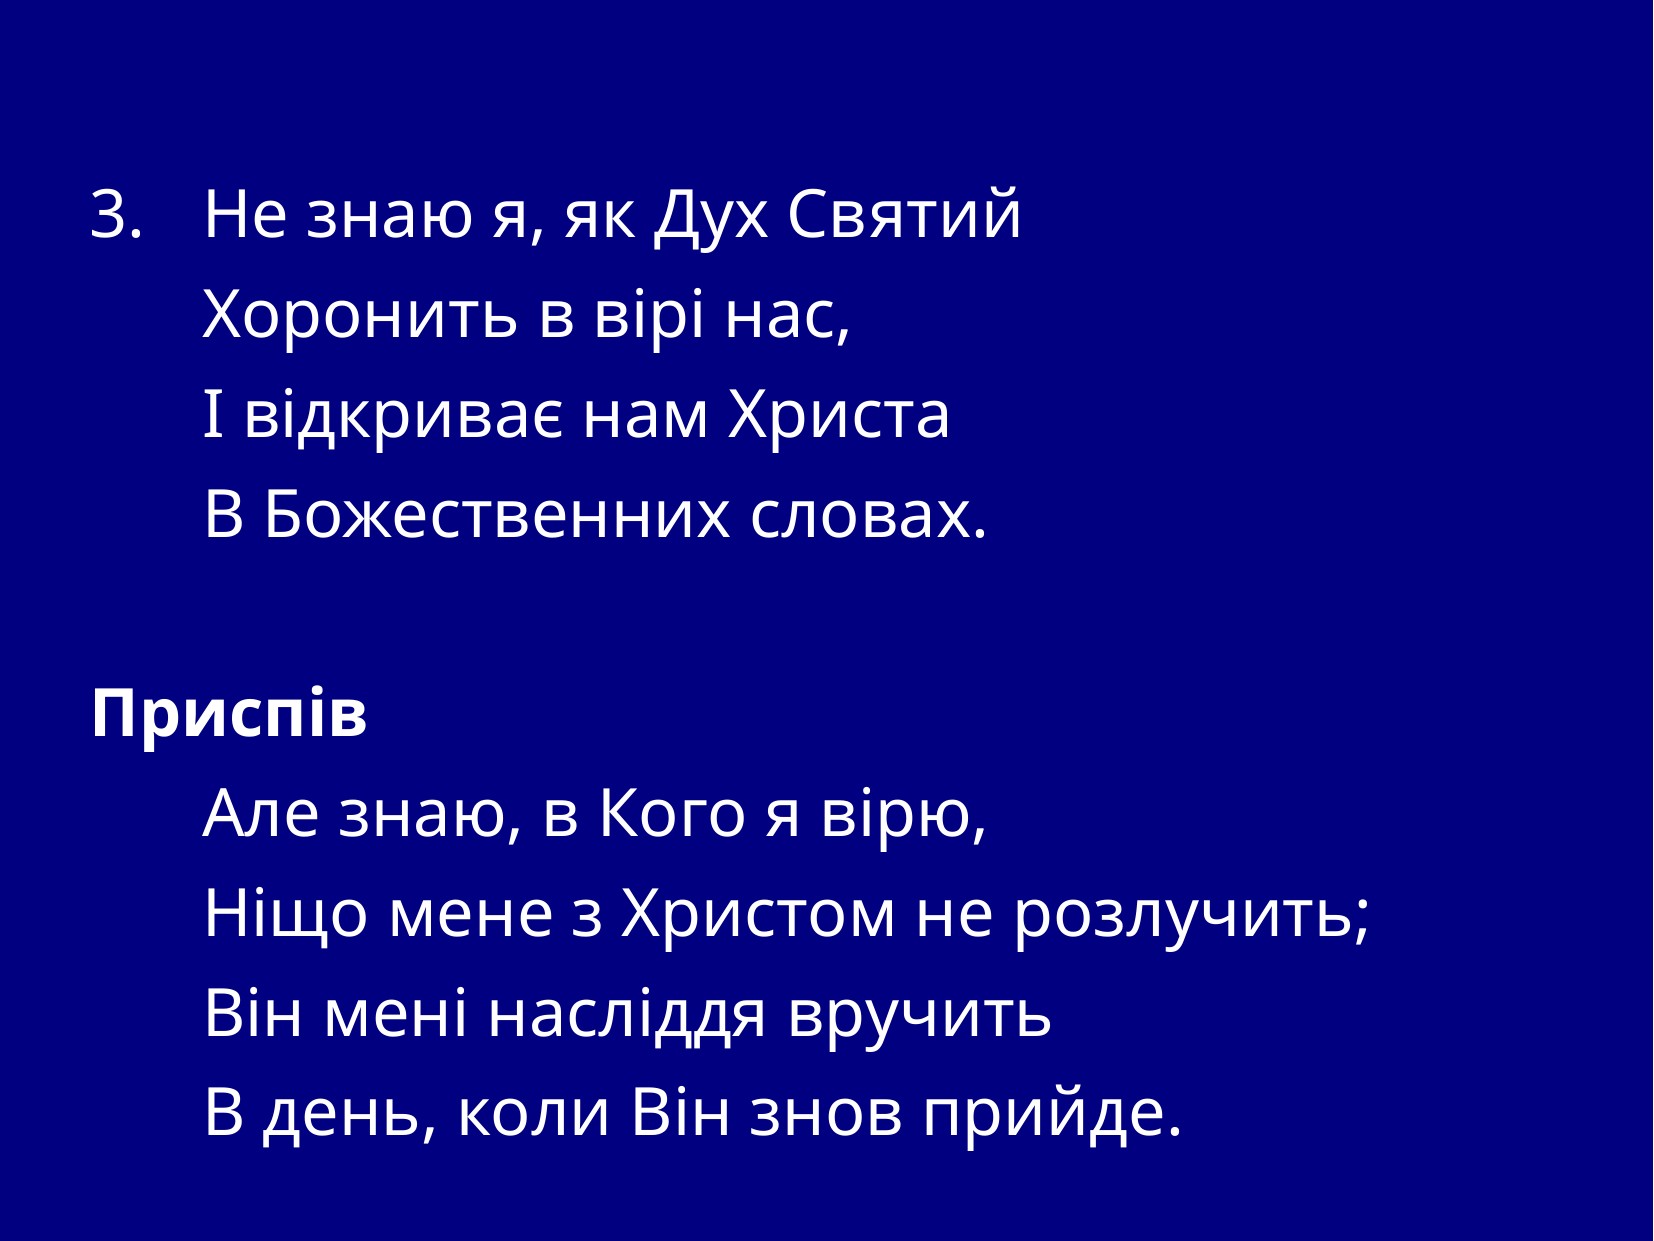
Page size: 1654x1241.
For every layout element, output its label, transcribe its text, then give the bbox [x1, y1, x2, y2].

text_box 3. Не знаю я, як Дух Святий Хоронить в вірі нас, І відкриває нам Христа В Божественних словах. Приспів Але знаю, в Кого я вірю, Ніщо мене з Христом не розлучить; Він мені насліддя вручить В день, коли Він знов прийде. [75, 150, 1576, 1163]
